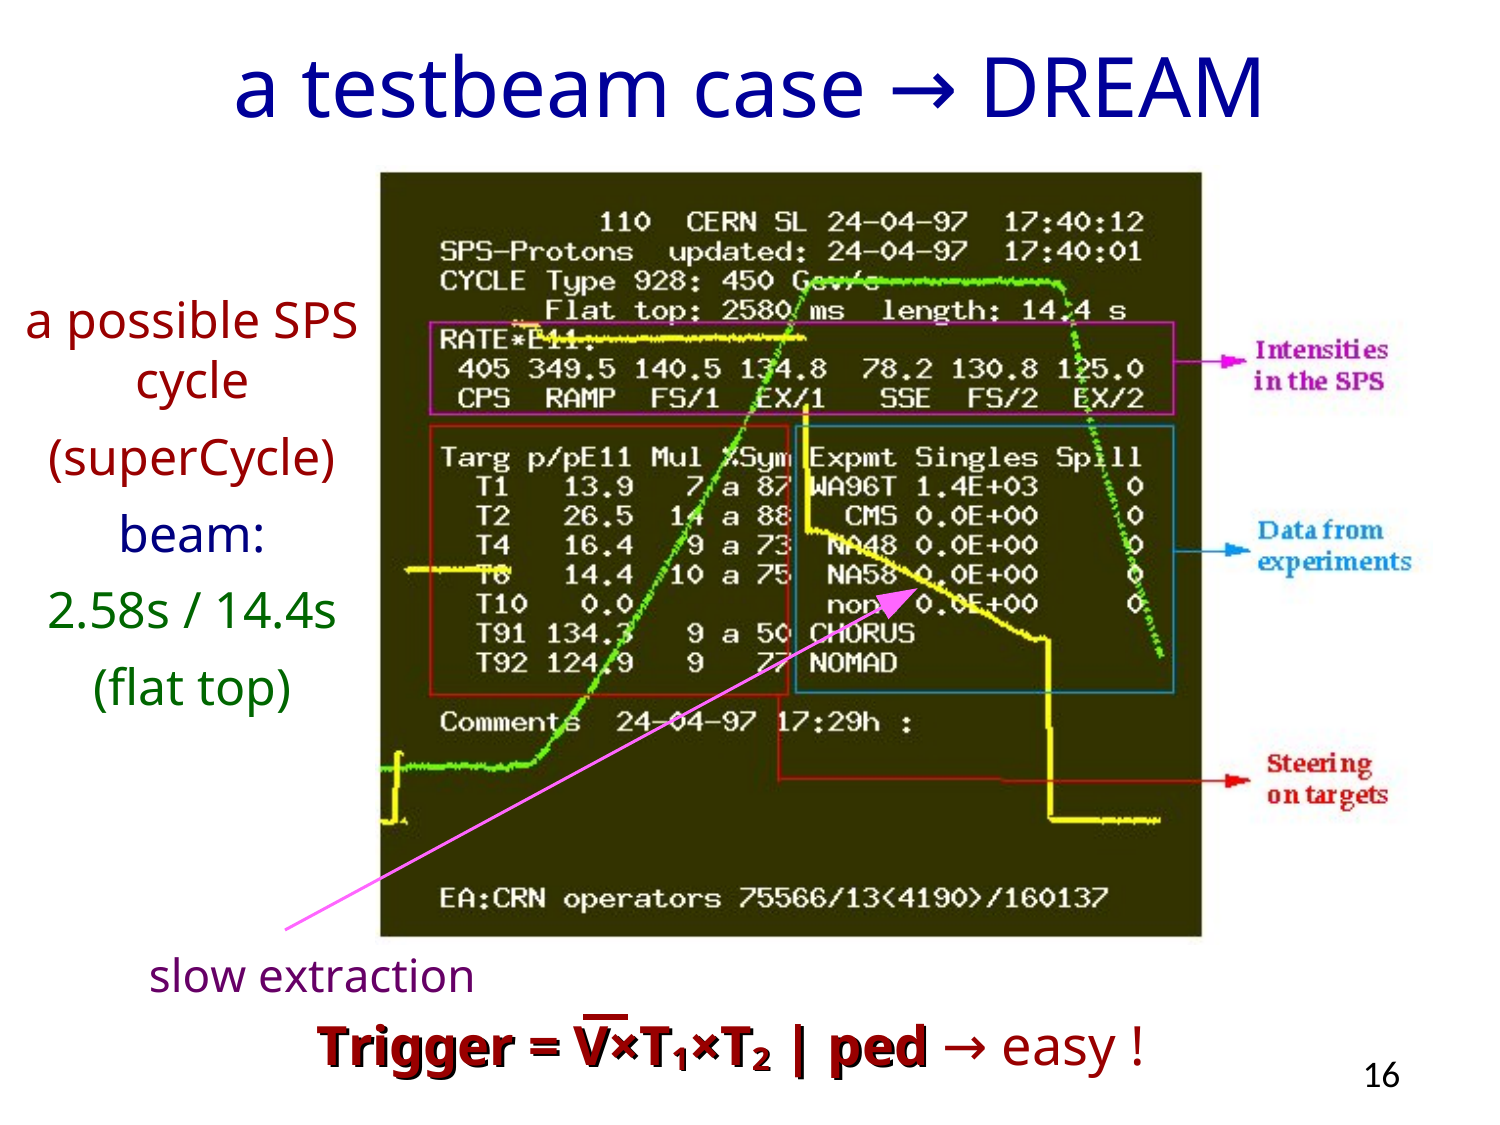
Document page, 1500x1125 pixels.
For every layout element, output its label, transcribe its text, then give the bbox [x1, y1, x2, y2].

list a possible SPS cycle (superCycle) beam: 2.58s / 14.4s (flat top) [11, 281, 376, 788]
text_box slow extraction [149, 946, 955, 1022]
picture [375, 169, 1433, 946]
title a testbeam case → DREAM [6, 0, 1495, 169]
text_box Trigger = V×T1×T2 | ped → easy ! [316, 1010, 1294, 1093]
